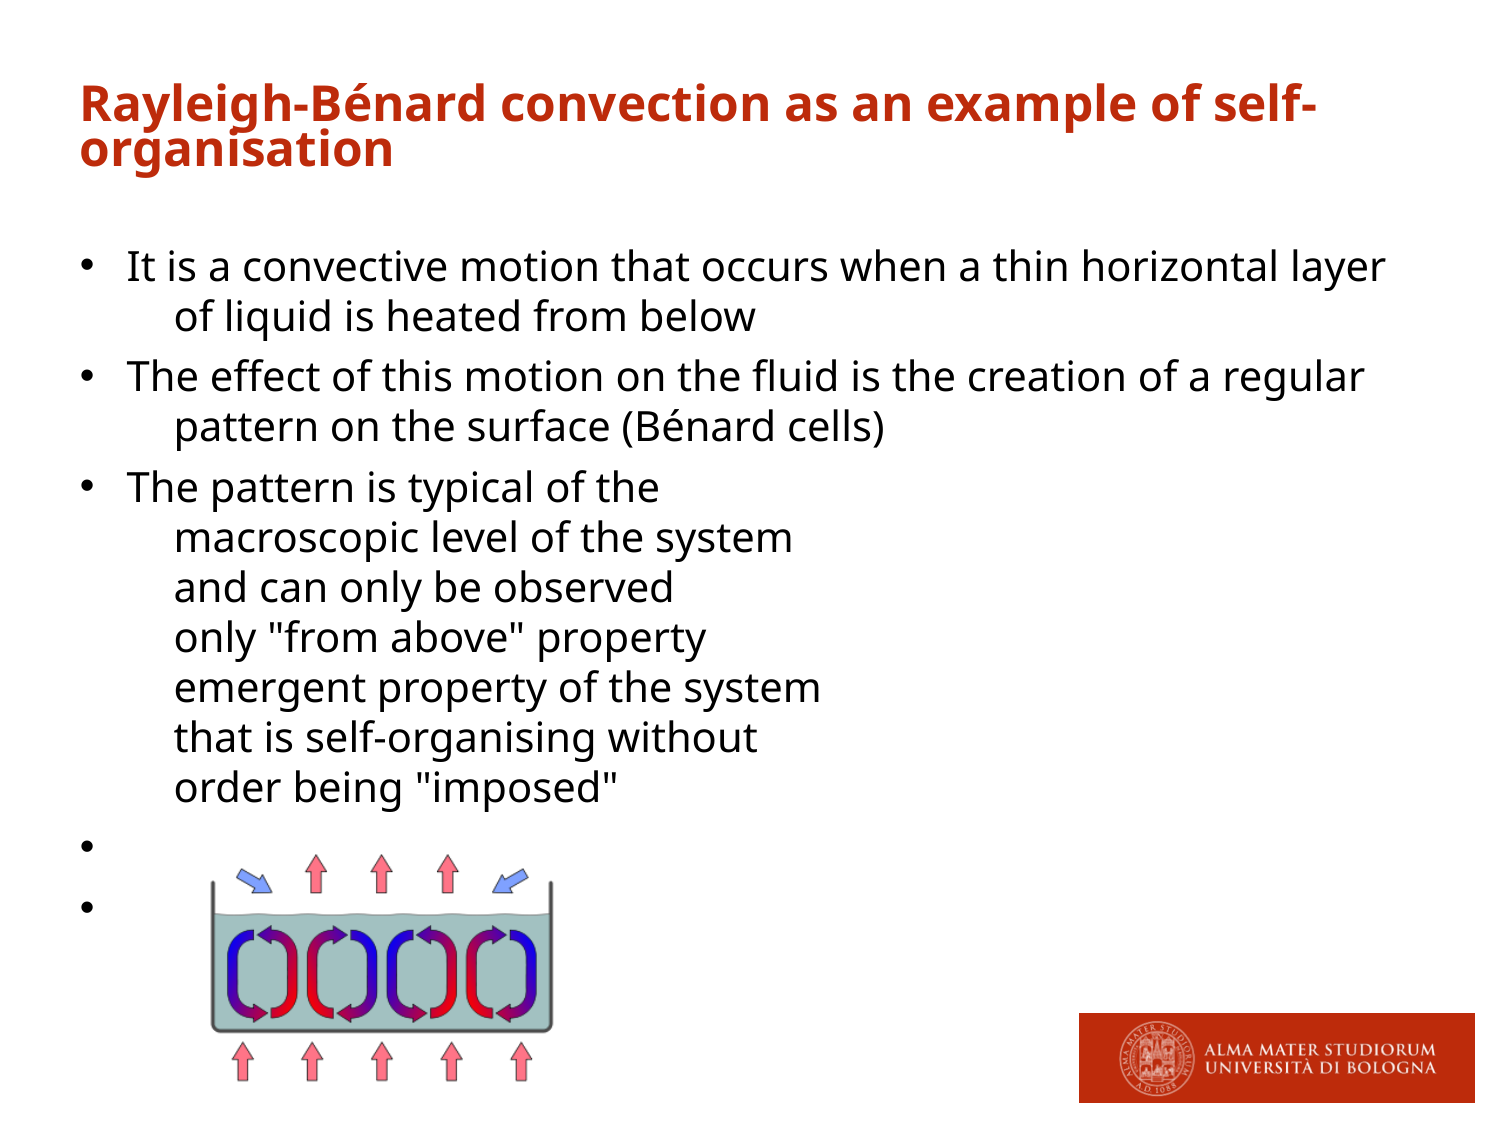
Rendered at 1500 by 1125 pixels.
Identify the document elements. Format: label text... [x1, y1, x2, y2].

picture [738, 468, 1365, 1095]
picture [206, 844, 558, 1098]
list Rayleigh-Bénard convection as an example of self-organisation [64, 78, 1447, 185]
list It is a convective motion that occurs when a thin horizontal layer of liquid is heated from below The effect of this motion on the fluid is the creation of a regular pattern on the surface (Bénard cells) The pattern is typical of the macroscopic level of the system and can only be observed only "from above" property emergent property of the system that is self-organising without order being "imposed" [64, 231, 1447, 988]
